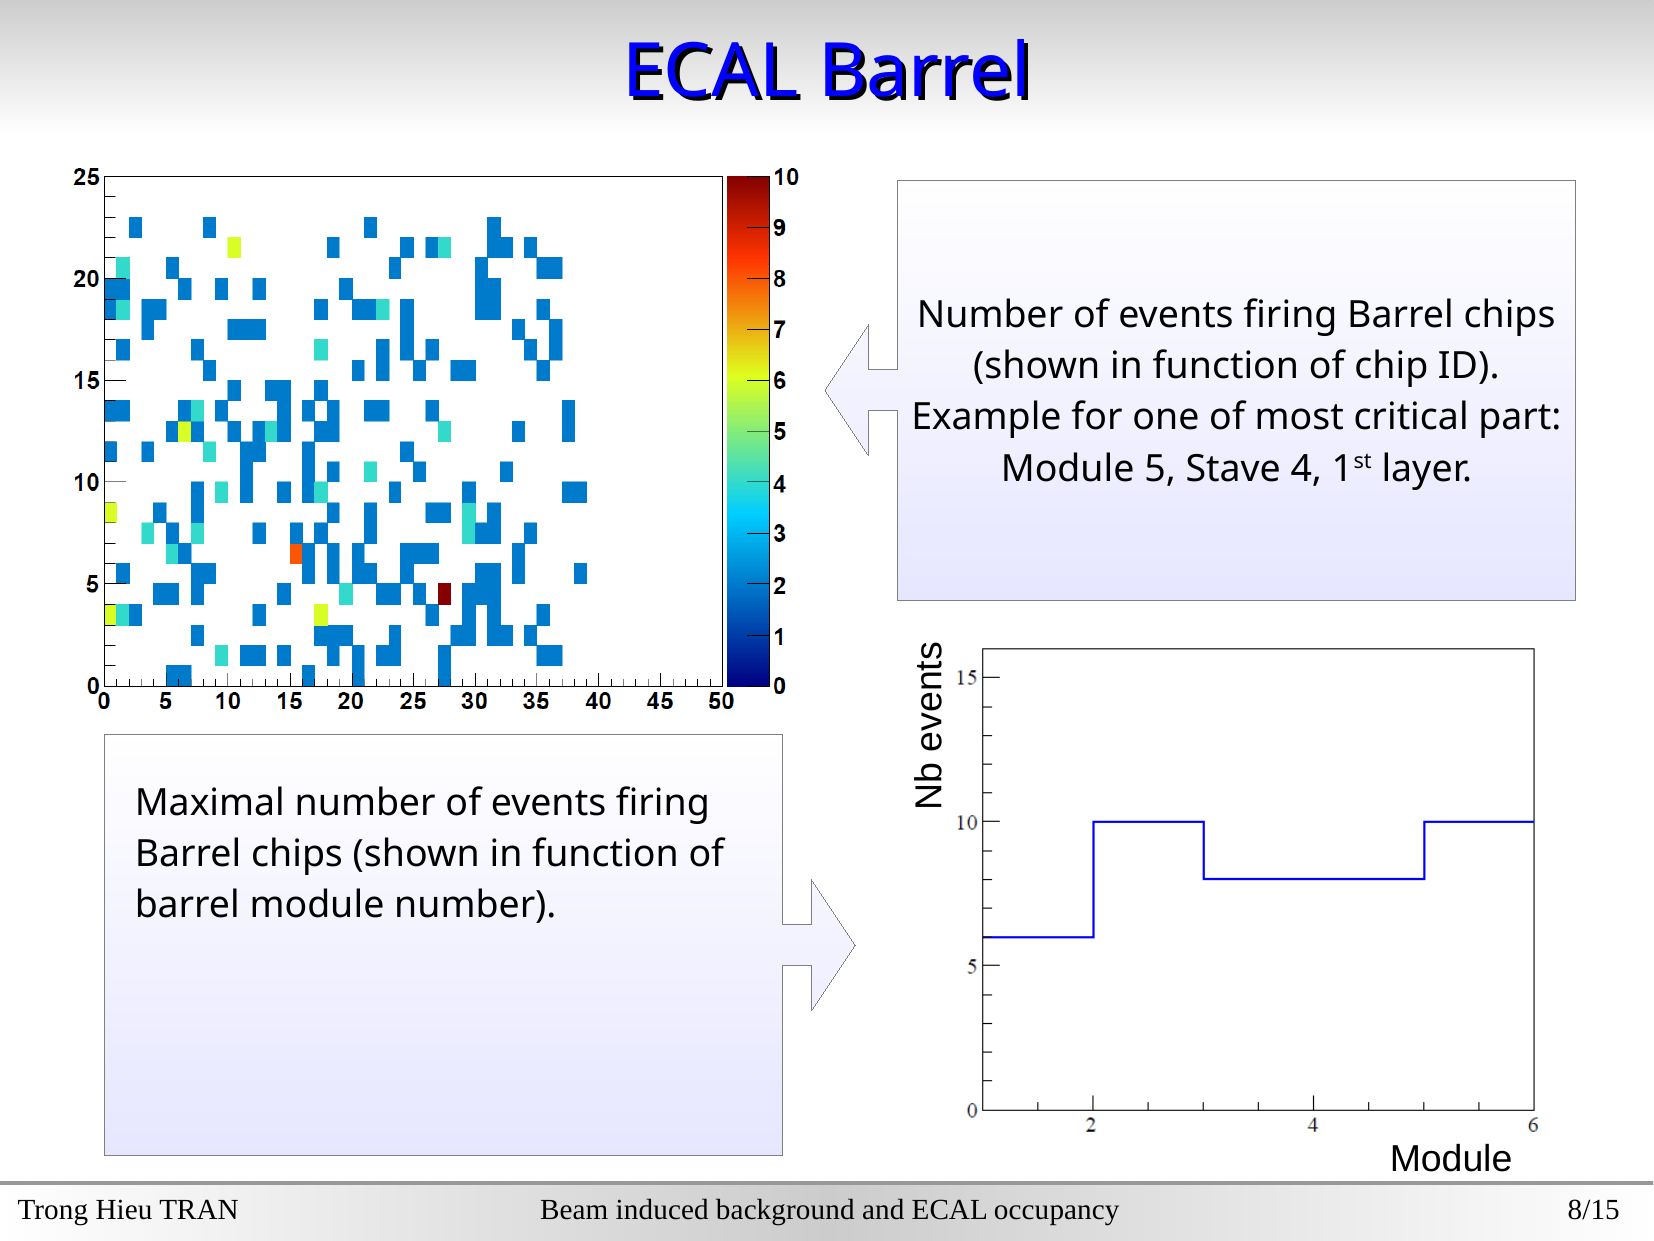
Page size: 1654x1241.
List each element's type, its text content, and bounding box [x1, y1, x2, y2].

title ECAL Barrel [0, 0, 1654, 136]
text_box Number of events firing Barrel chips (shown in function of chip ID). Example for one of most critical part: Module 5, Stave 4, 1st layer. [825, 180, 1576, 601]
text_box Maximal number of events firing Barrel chips (shown in function of barrel module number). [120, 768, 751, 961]
text_box Nb events [900, 601, 957, 826]
text_box [104, 734, 856, 1156]
picture [948, 634, 1549, 1145]
picture [60, 149, 811, 719]
text_box Module [1338, 1129, 1564, 1187]
